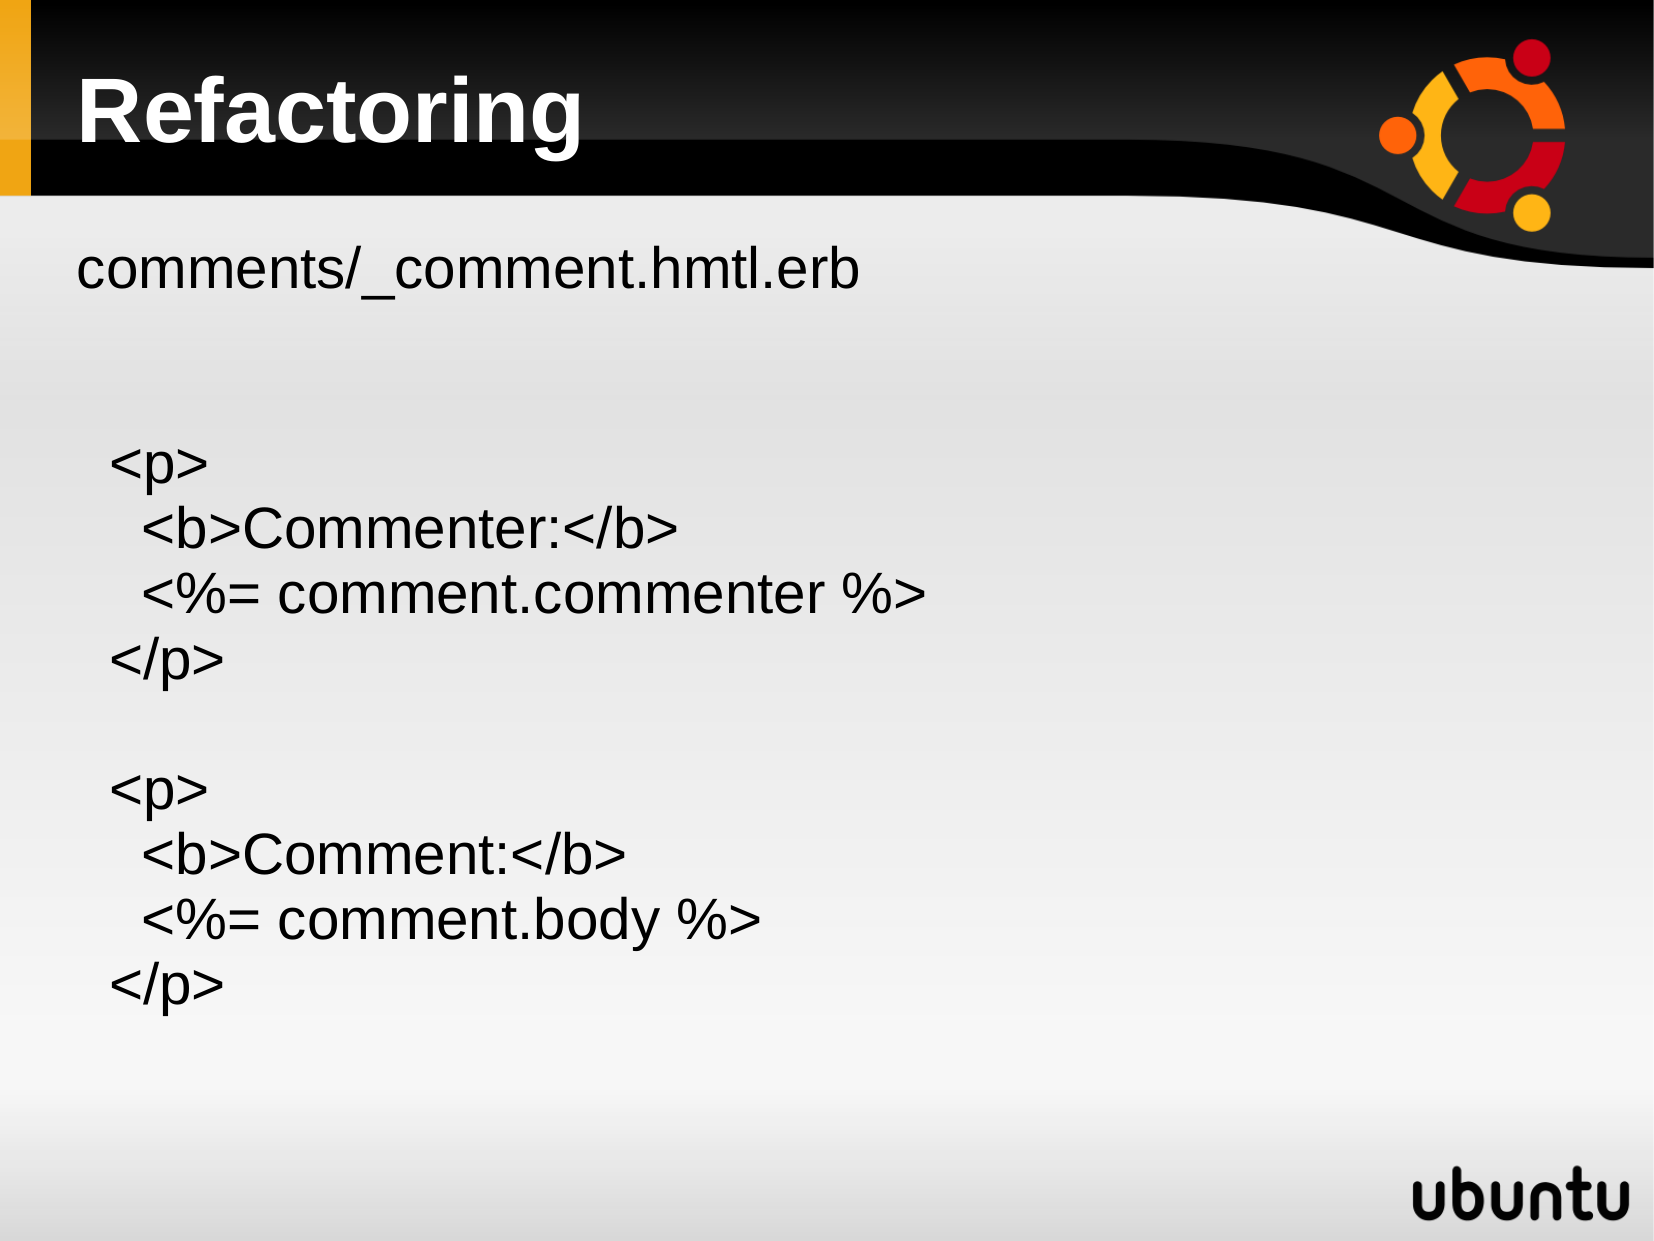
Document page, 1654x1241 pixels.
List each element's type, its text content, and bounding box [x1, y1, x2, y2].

picture [0, 0, 1654, 1241]
title Refactoring [76, 14, 1565, 207]
list comments/_comment.hmtl.erb <p> <b>Commenter:</b> <%= comment.commenter %> </p> <p> <b>Comment:</b> <%= comment.body %> </p> [76, 236, 1565, 1082]
